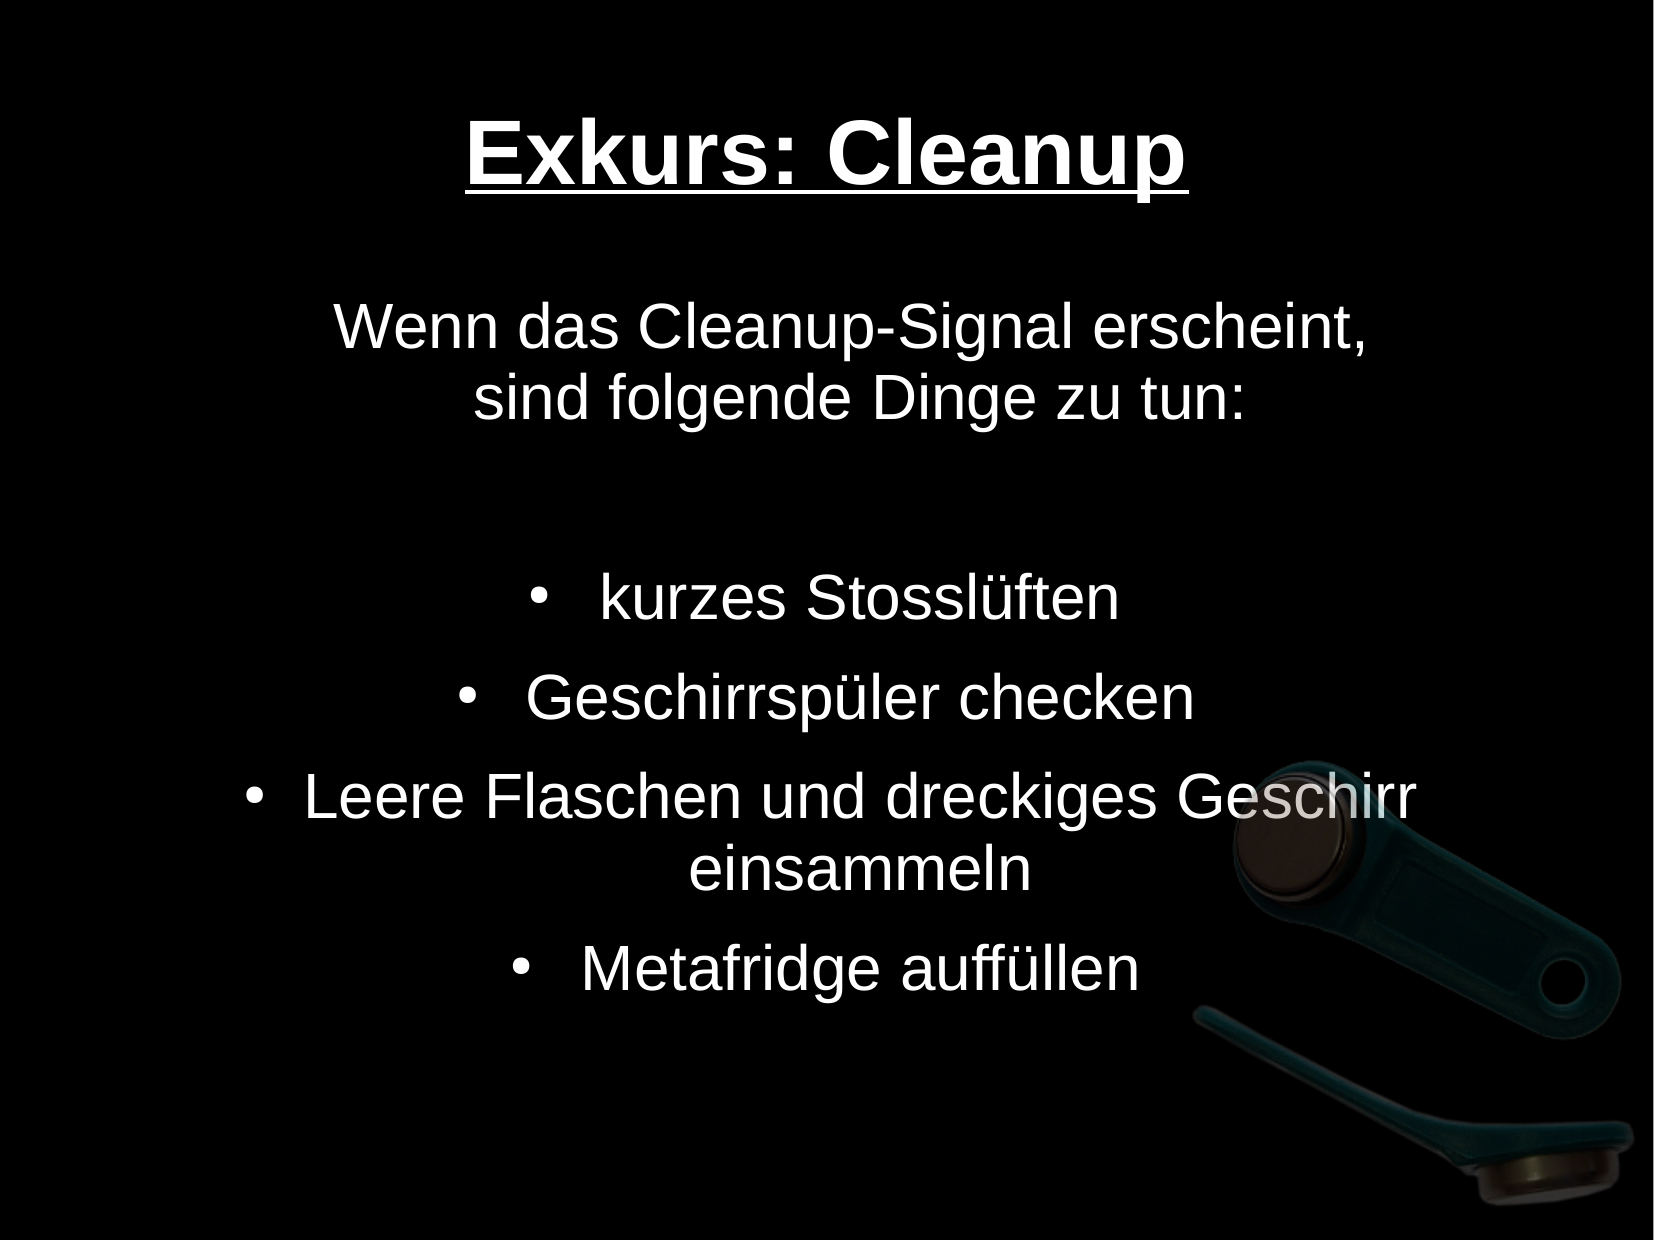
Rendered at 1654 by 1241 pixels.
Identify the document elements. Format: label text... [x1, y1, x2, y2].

title Exkurs: Cleanup [82, 49, 1571, 257]
list Wenn das Cleanup-Signal erscheint, sind folgende Dinge zu tun: kurzes Stosslüften Geschirrspüler checken Leere Flaschen und dreckiges Geschirr einsammeln Metafridge auffüllen [82, 290, 1571, 1010]
picture [1150, 732, 1654, 1236]
